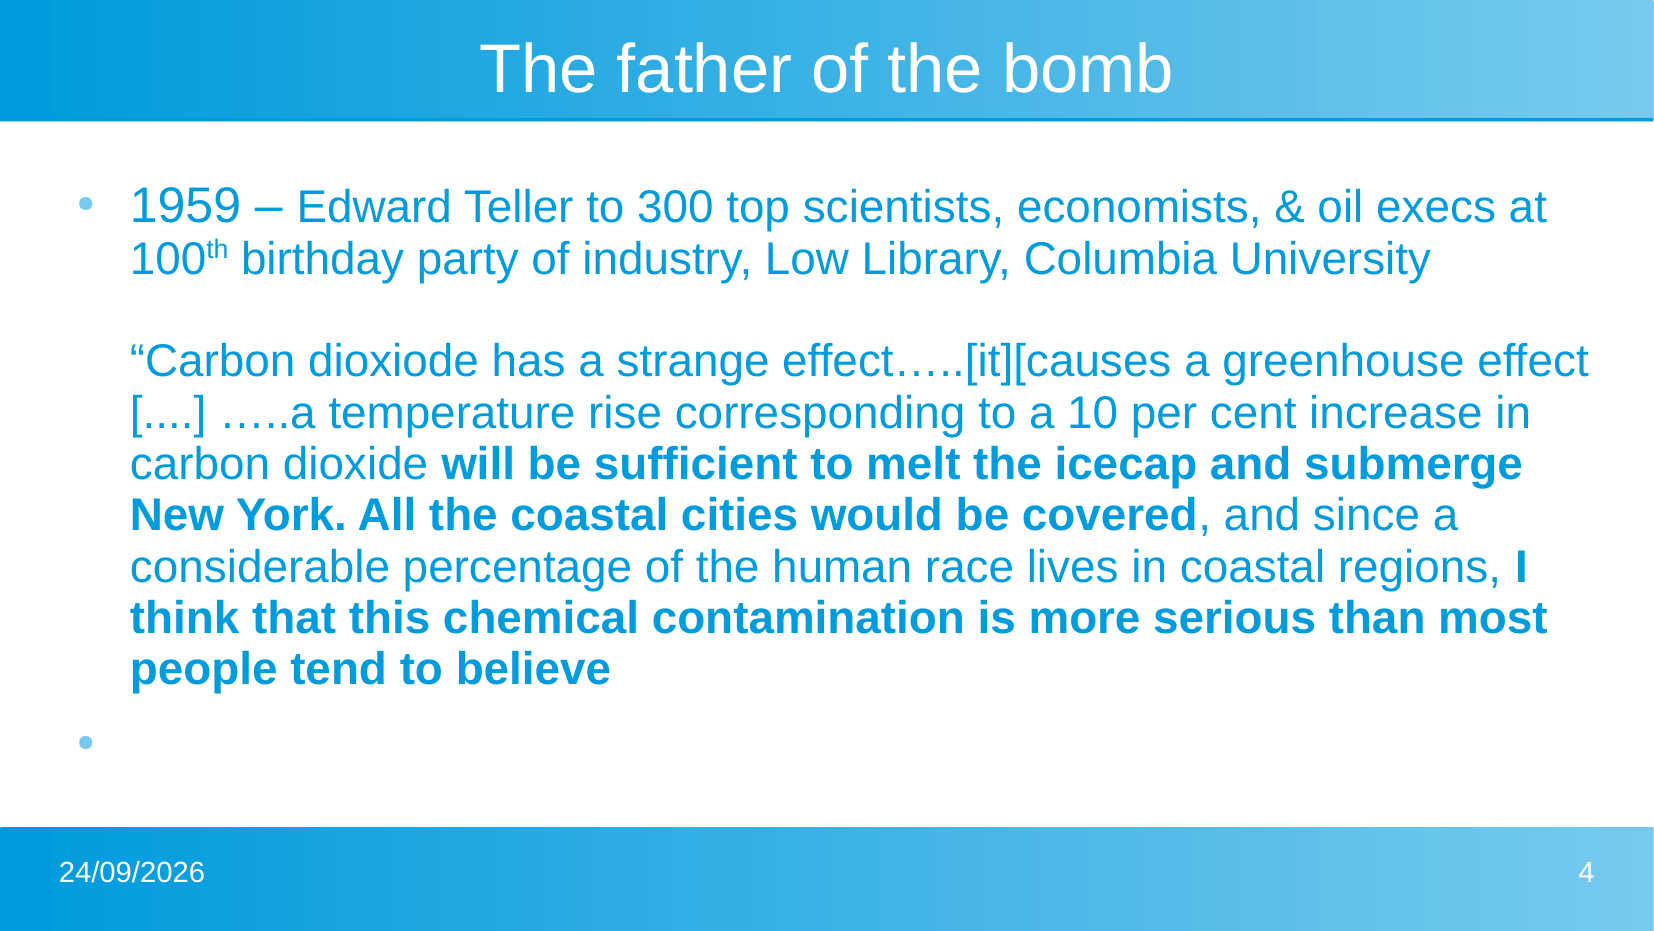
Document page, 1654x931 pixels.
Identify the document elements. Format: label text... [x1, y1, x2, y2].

title The father of the bomb [59, 29, 1595, 108]
list 1959 – Edward Teller to 300 top scientists, economists, & oil execs at 100th birthday party of industry, Low Library, Columbia University “Carbon dioxiode has a strange effect…..[it][causes a greenhouse effect [....] …..a temperature rise corresponding to a 10 per cent increase in carbon dioxide will be sufficient to melt the icecap and submerge New York. All the coastal cities would be covered, and since a considerable percentage of the human race lives in coastal regions, I think that this chemical contamination is more serious than most people tend to believe [59, 177, 1595, 768]
